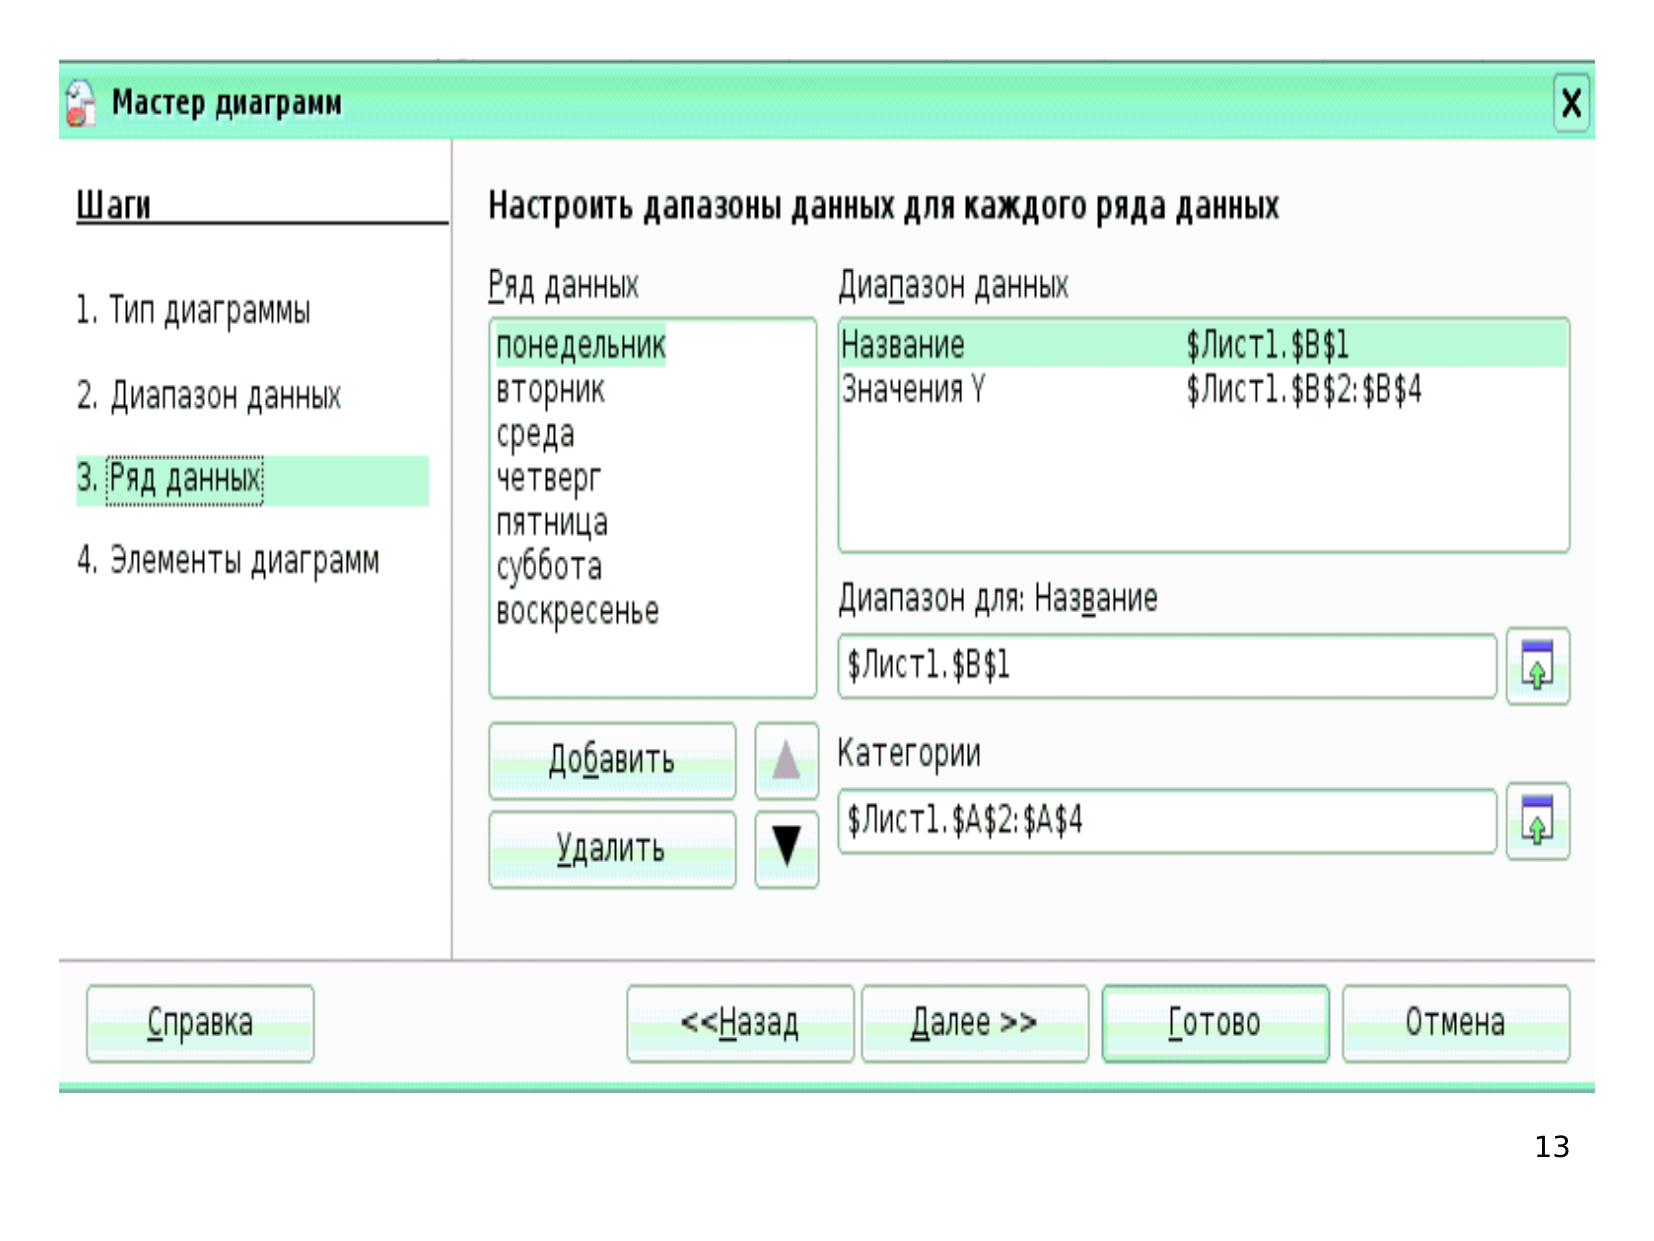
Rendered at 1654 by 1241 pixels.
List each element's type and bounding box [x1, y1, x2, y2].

picture [59, 58, 1595, 1093]
